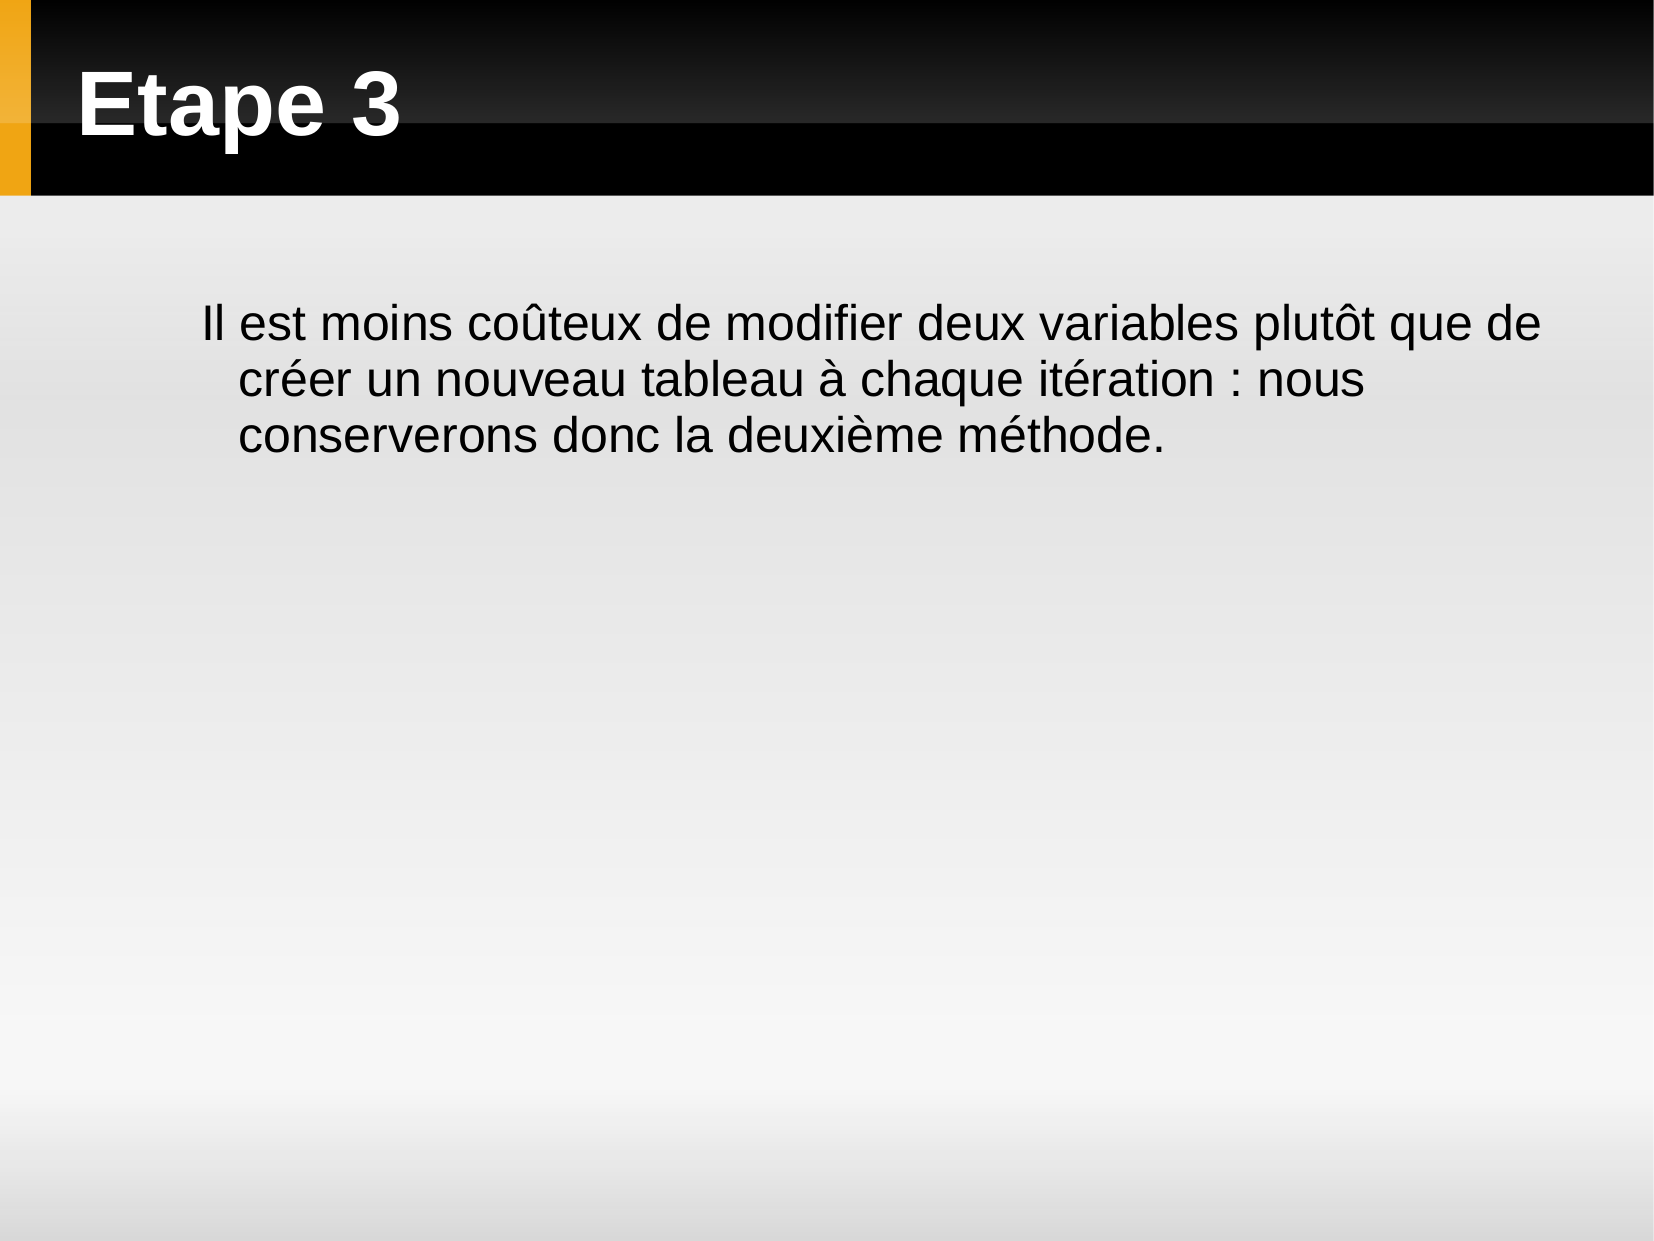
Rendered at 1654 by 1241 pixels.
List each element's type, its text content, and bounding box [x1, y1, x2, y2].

title Etape 3 [76, 0, 1565, 208]
picture [0, 0, 1654, 1241]
list Il est moins coûteux de modifier deux variables plutôt que de créer un nouveau tableau à chaque itération : nous conserverons donc la deuxième méthode. [88, 295, 1577, 1086]
